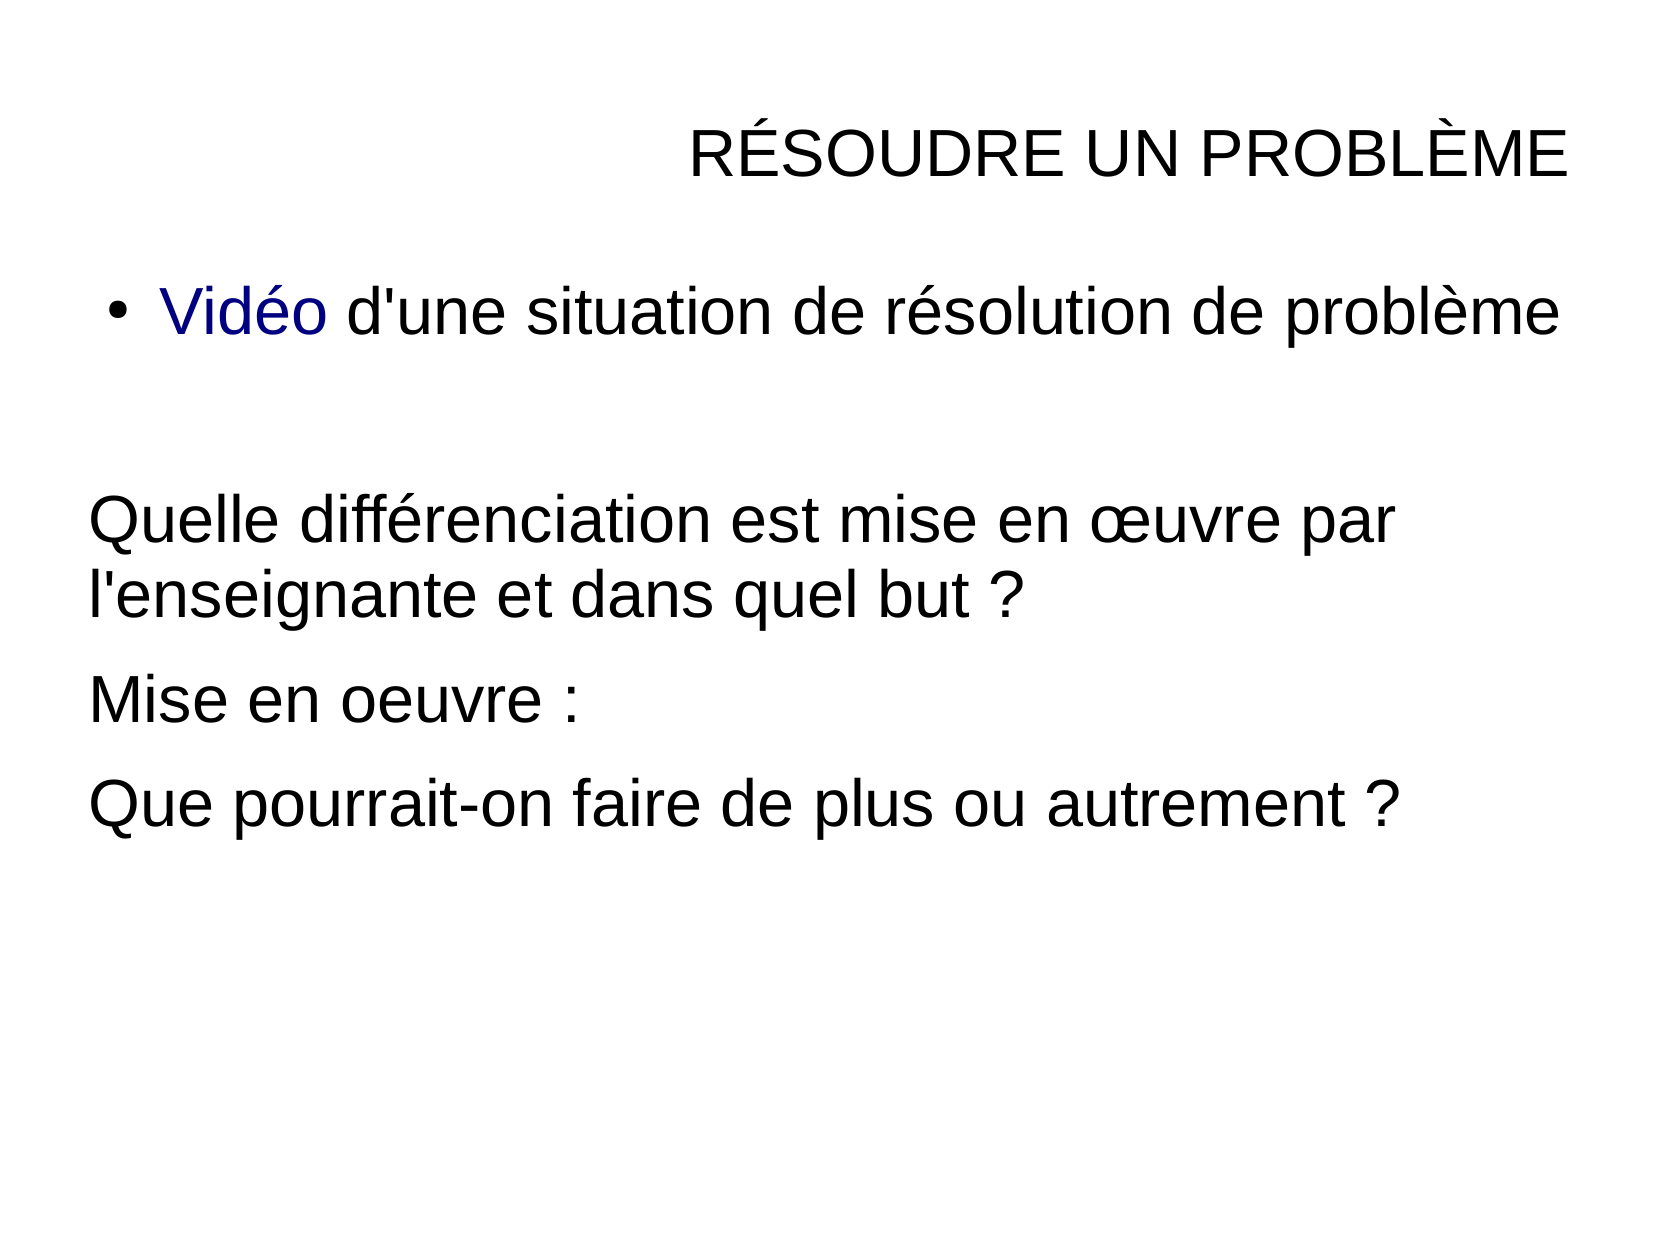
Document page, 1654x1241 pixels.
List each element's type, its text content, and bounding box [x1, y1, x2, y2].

title RÉSOUDRE UN PROBLÈME [82, 49, 1571, 257]
list Vidéo d'une situation de résolution de problème Quelle différenciation est mise en œuvre par l'enseignante et dans quel but ? Mise en oeuvre : Que pourrait-on faire de plus ou autrement ? [88, 274, 1577, 1093]
